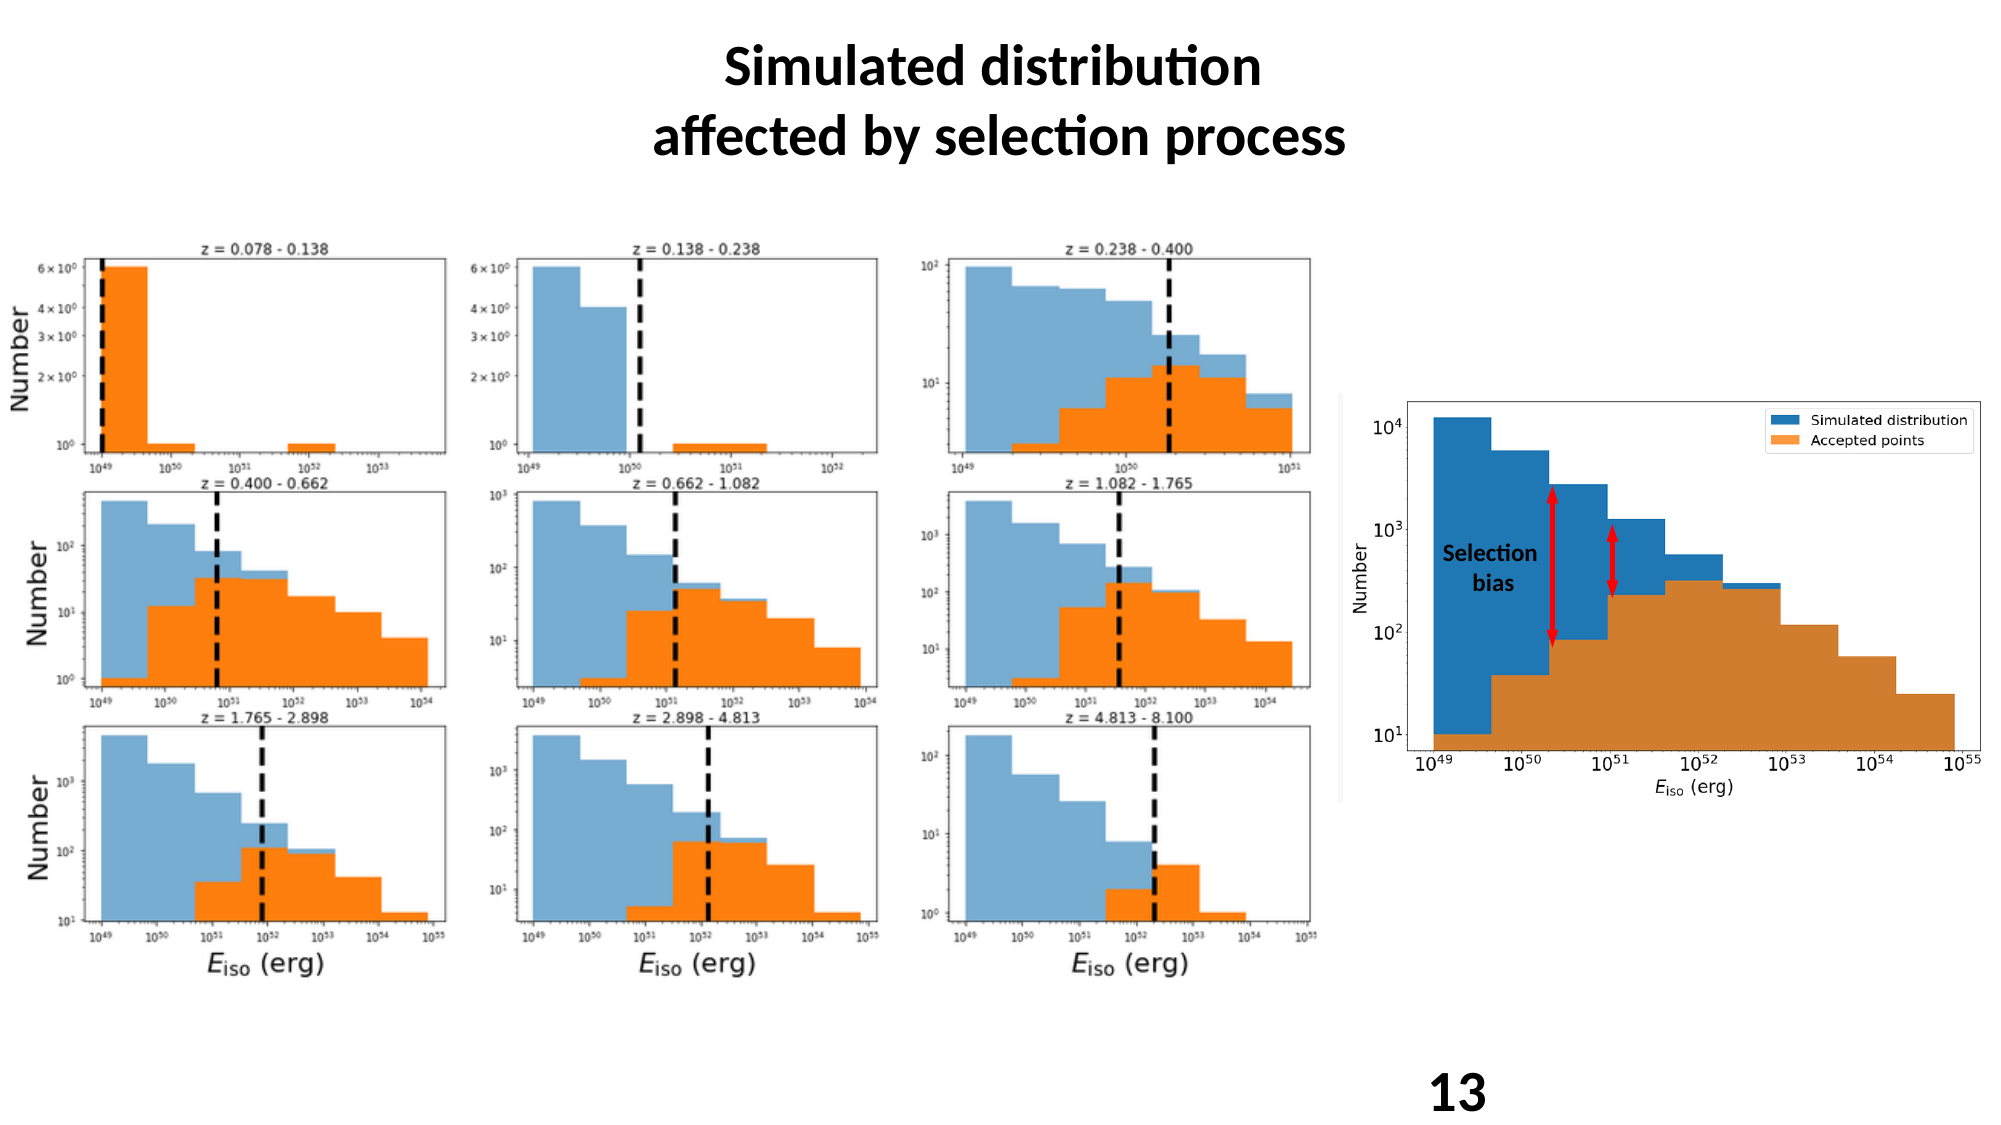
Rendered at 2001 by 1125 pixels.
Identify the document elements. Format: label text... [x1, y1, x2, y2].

text_box Selection bias [1398, 528, 1583, 605]
picture [10, 238, 1317, 999]
text_box [1412, 1045, 1863, 1106]
picture [1338, 393, 1990, 803]
text_box Simulated distribution affected by selection process [77, 19, 1923, 177]
